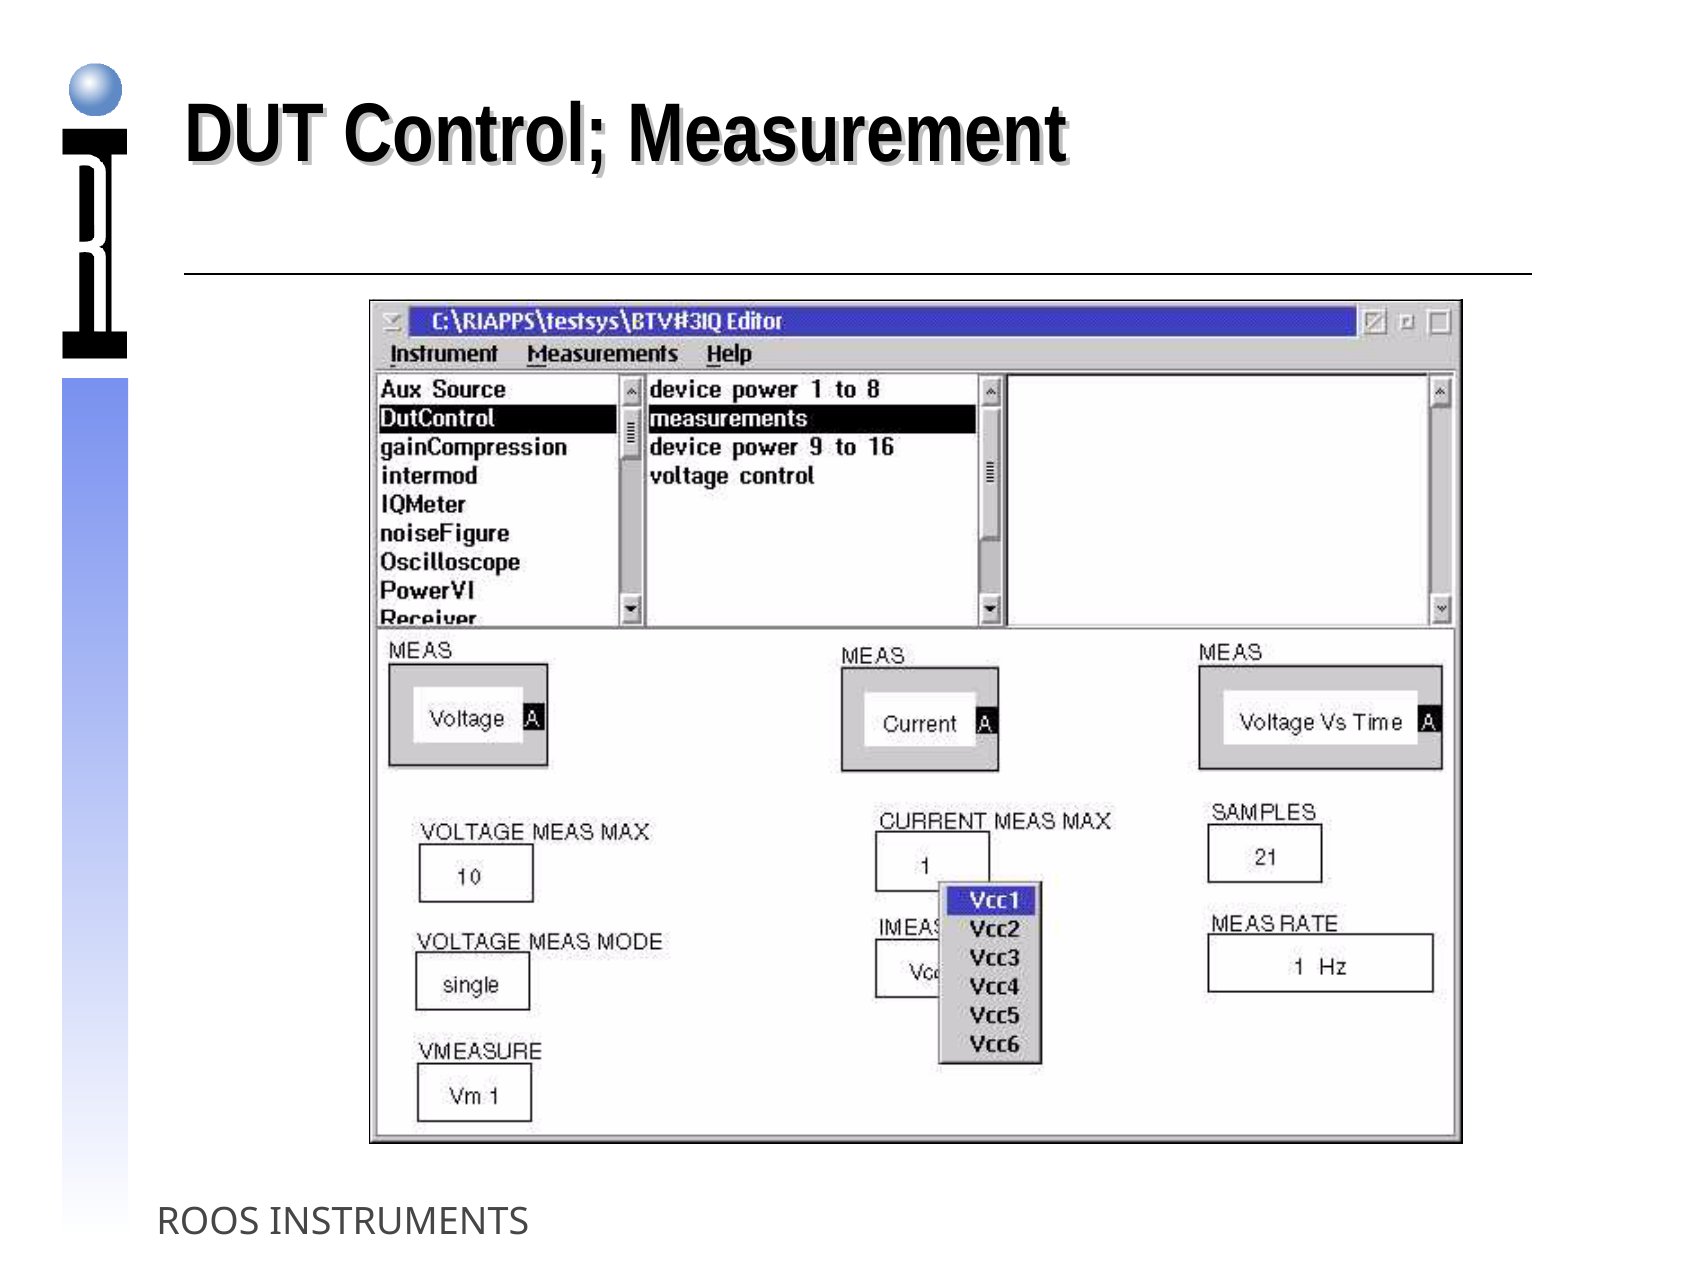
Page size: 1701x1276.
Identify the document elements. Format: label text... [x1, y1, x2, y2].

picture [369, 299, 1463, 1144]
text_box DUT Control; Measurement [184, 92, 1539, 268]
